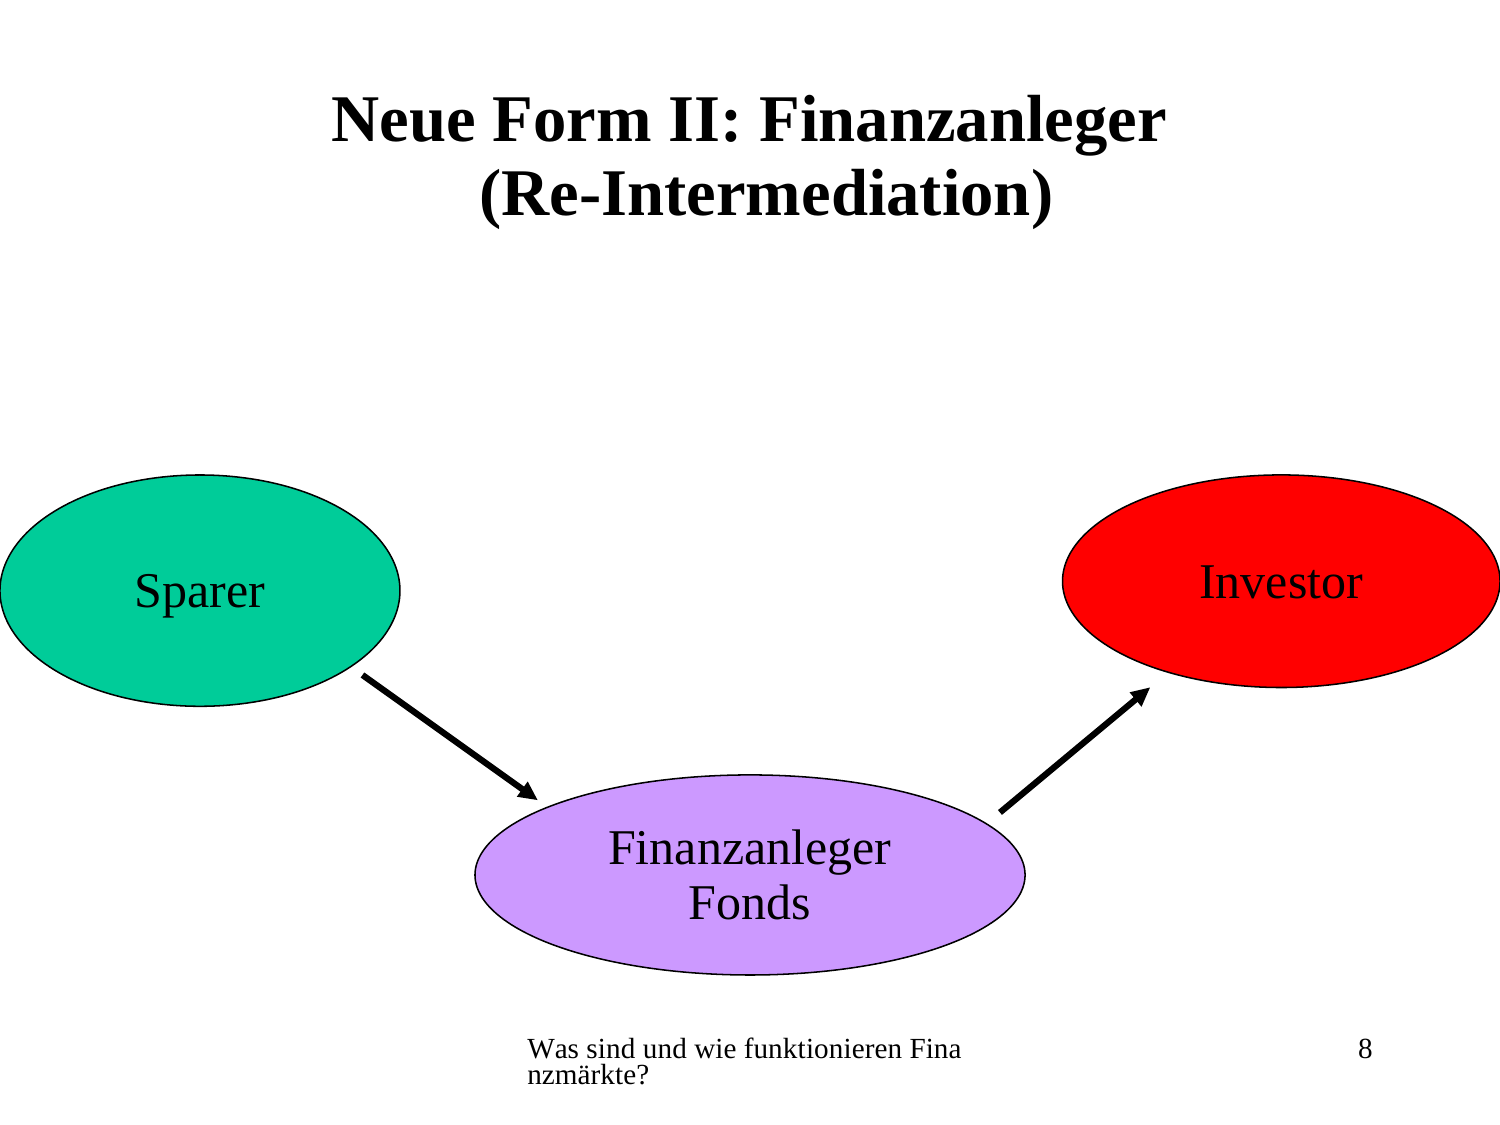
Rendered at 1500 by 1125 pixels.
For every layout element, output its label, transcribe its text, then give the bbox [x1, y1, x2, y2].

text_box Neue Form II: Finanzanleger (Re-Intermediation) [112, 62, 1388, 250]
text_box Investor [1062, 474, 1500, 688]
text_box Finanzanleger Fonds [474, 774, 1026, 976]
text_box Sparer [0, 474, 400, 707]
